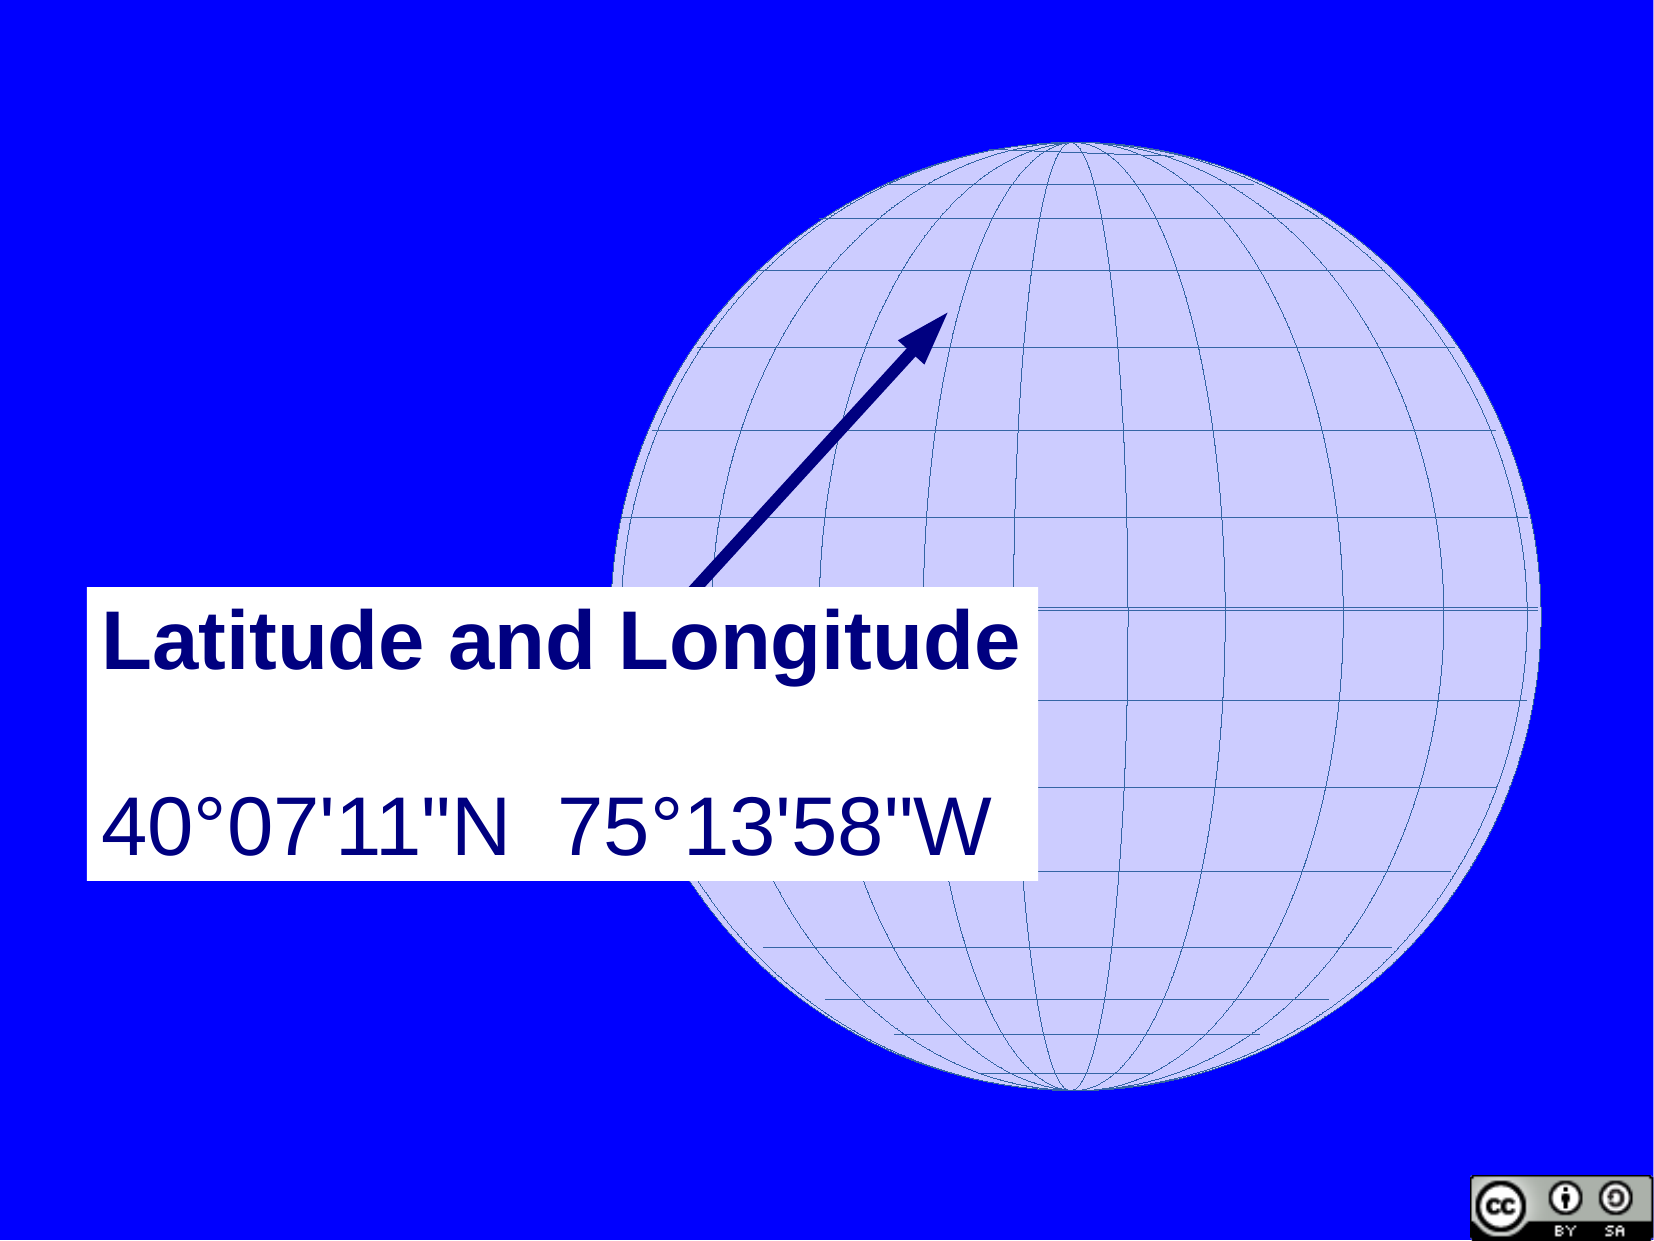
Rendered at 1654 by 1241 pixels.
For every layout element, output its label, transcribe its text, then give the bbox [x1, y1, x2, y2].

text_box Latitude and Longitude 40°07'11"N 75°13'58"W [86, 587, 1039, 881]
picture [1470, 1175, 1654, 1241]
text_box [611, 518, 750, 587]
text_box [621, 142, 1542, 1091]
